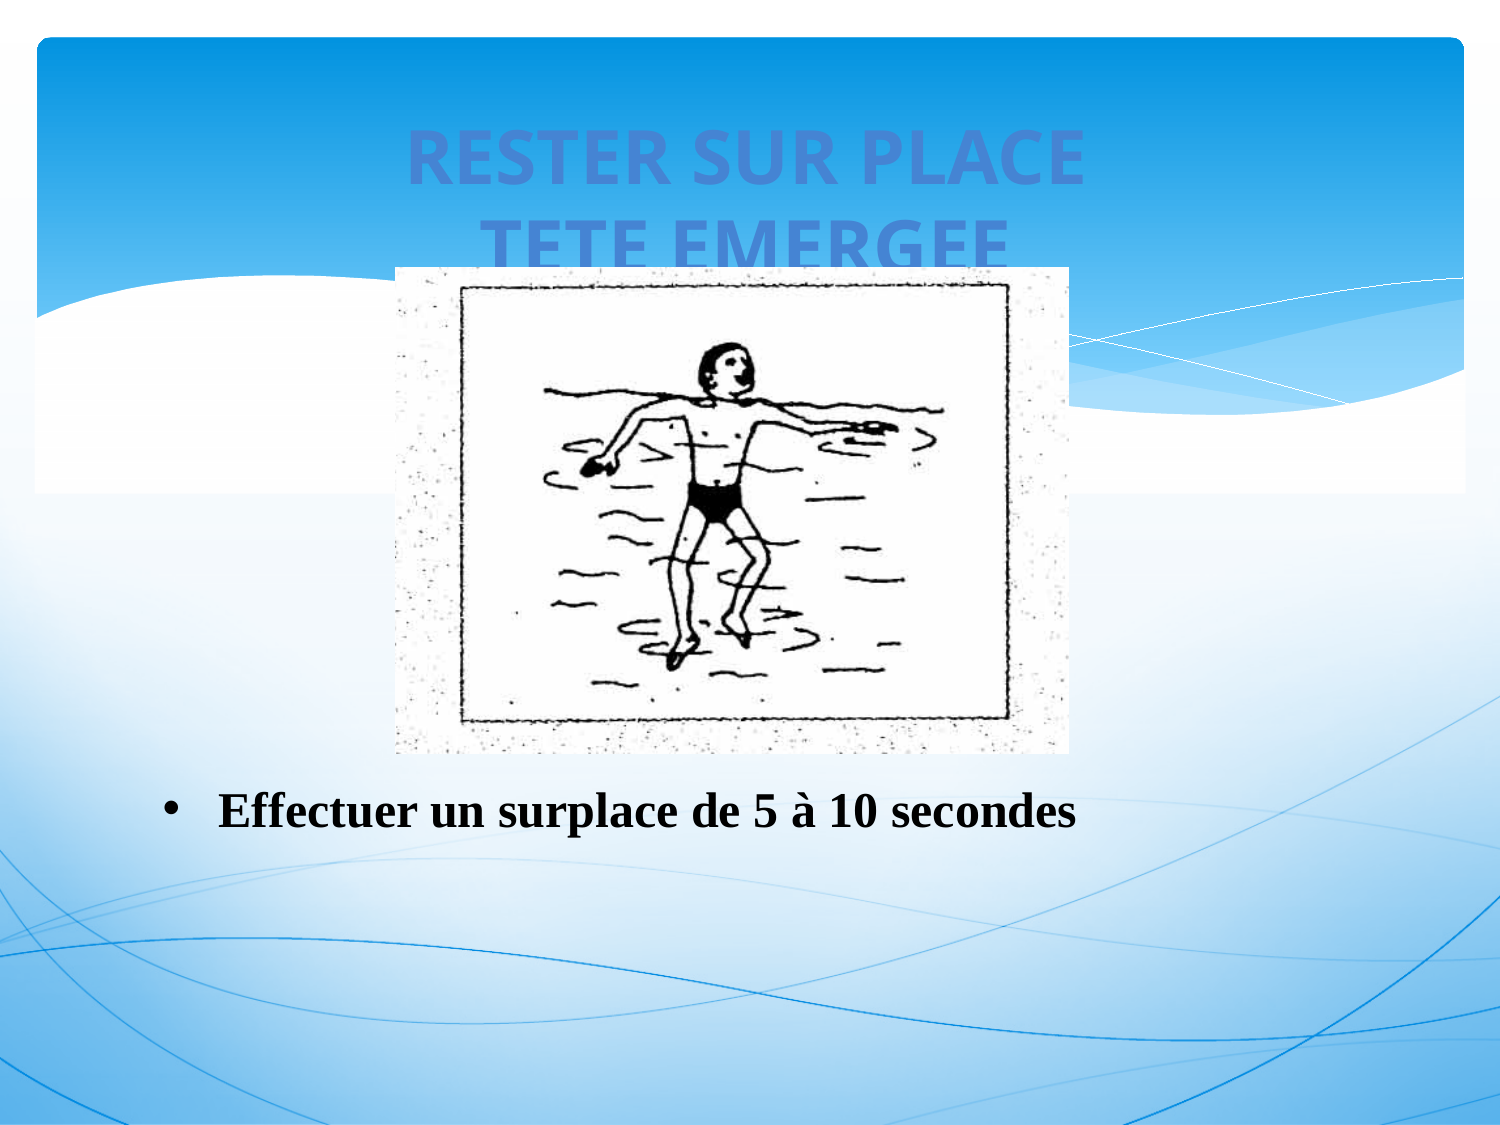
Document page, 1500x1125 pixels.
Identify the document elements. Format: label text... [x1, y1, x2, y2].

text_box Effectuer un surplace de 5 à 10 secondes [147, 770, 1412, 845]
picture [0, 0, 1500, 1125]
chart [395, 267, 1069, 754]
text_box RESTER SUR PLACE TETE EMERGEE [159, 101, 1353, 208]
